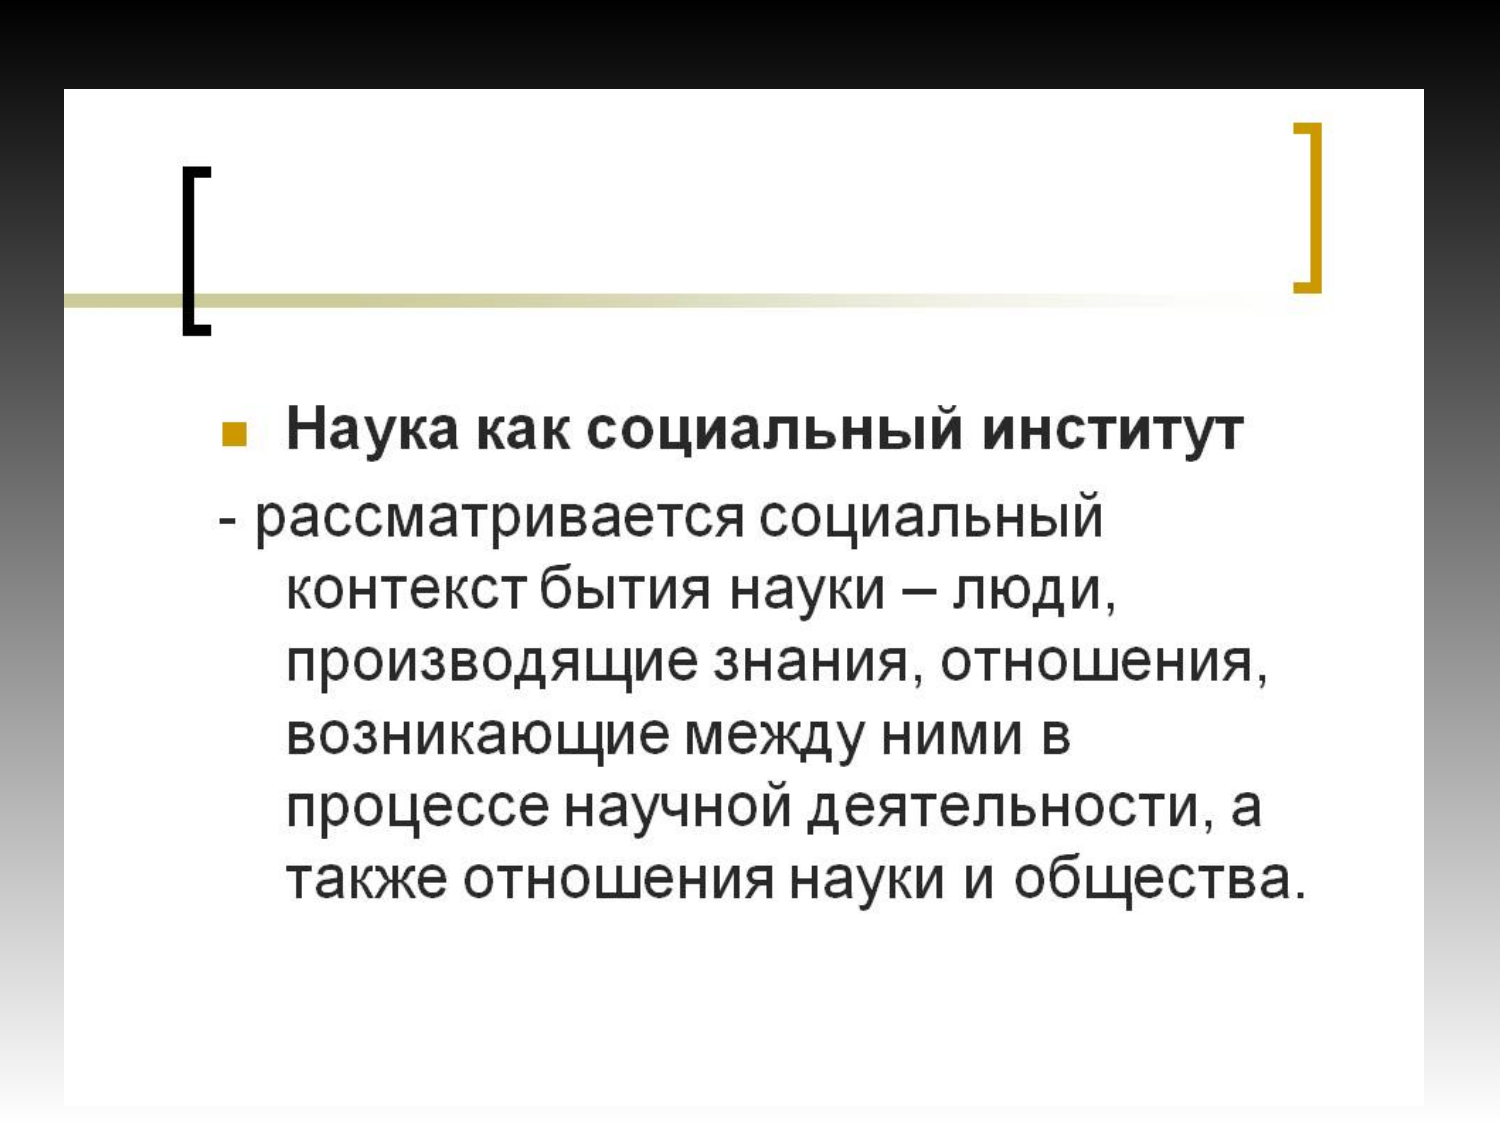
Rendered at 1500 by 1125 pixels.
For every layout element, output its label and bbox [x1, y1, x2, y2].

title [75, 45, 1425, 233]
picture [64, 89, 1424, 1106]
